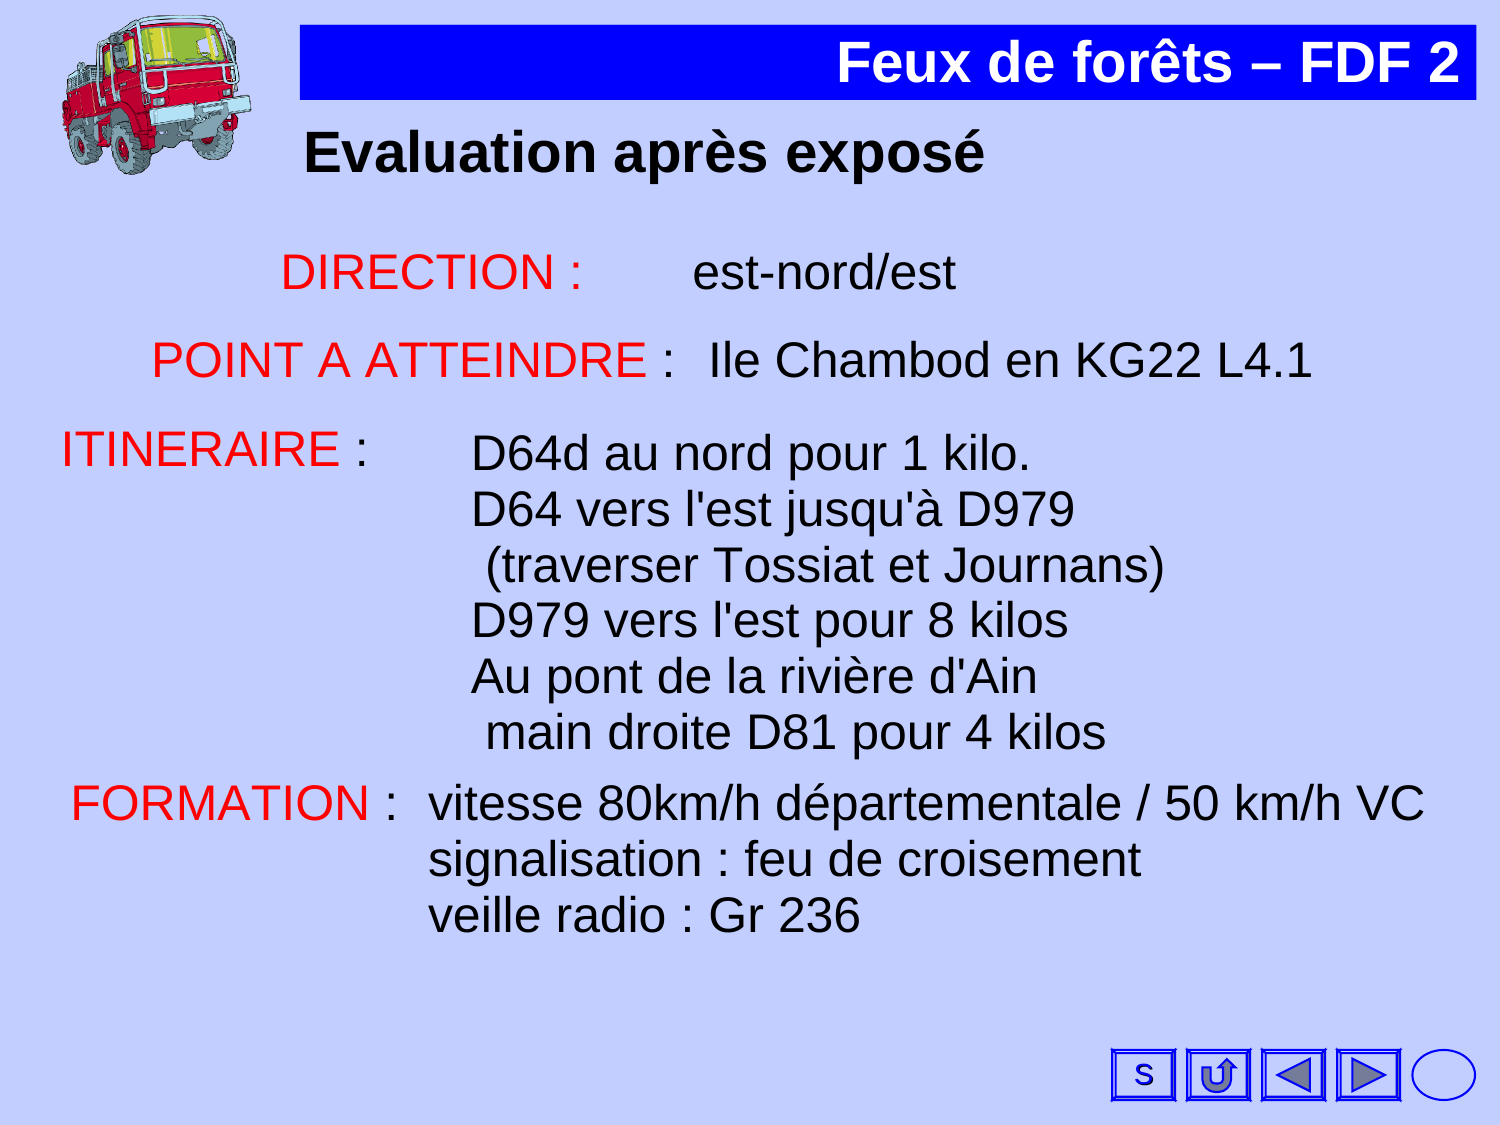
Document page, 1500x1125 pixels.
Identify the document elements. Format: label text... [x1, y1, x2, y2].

text_box ITINERAIRE : [45, 413, 384, 485]
text_box Ile Chambod en KG22 L4.1 [693, 324, 1329, 396]
text_box FORMATION : [55, 767, 413, 839]
text_box est-nord/est [649, 236, 972, 308]
text_box Feux de forêts – FDF 2 [300, 24, 1477, 100]
text_box vitesse 80km/h départementale / 50 km/h VC signalisation : feu de croisement veille radio : Gr 236 [413, 767, 1441, 951]
text_box D64d au nord pour 1 kilo. D64 vers l'est jusqu'à D979 (traverser Tossiat et Journans) D979 vers l'est pour 8 kilos Au pont de la rivière d'Ain main droite D81 pour 4 kilos [456, 417, 1182, 767]
text_box [1412, 1049, 1476, 1101]
text_box DIRECTION : [265, 236, 627, 308]
text_box POINT A ATTEINDRE : [136, 324, 691, 396]
text_box Evaluation après exposé [288, 112, 1003, 193]
